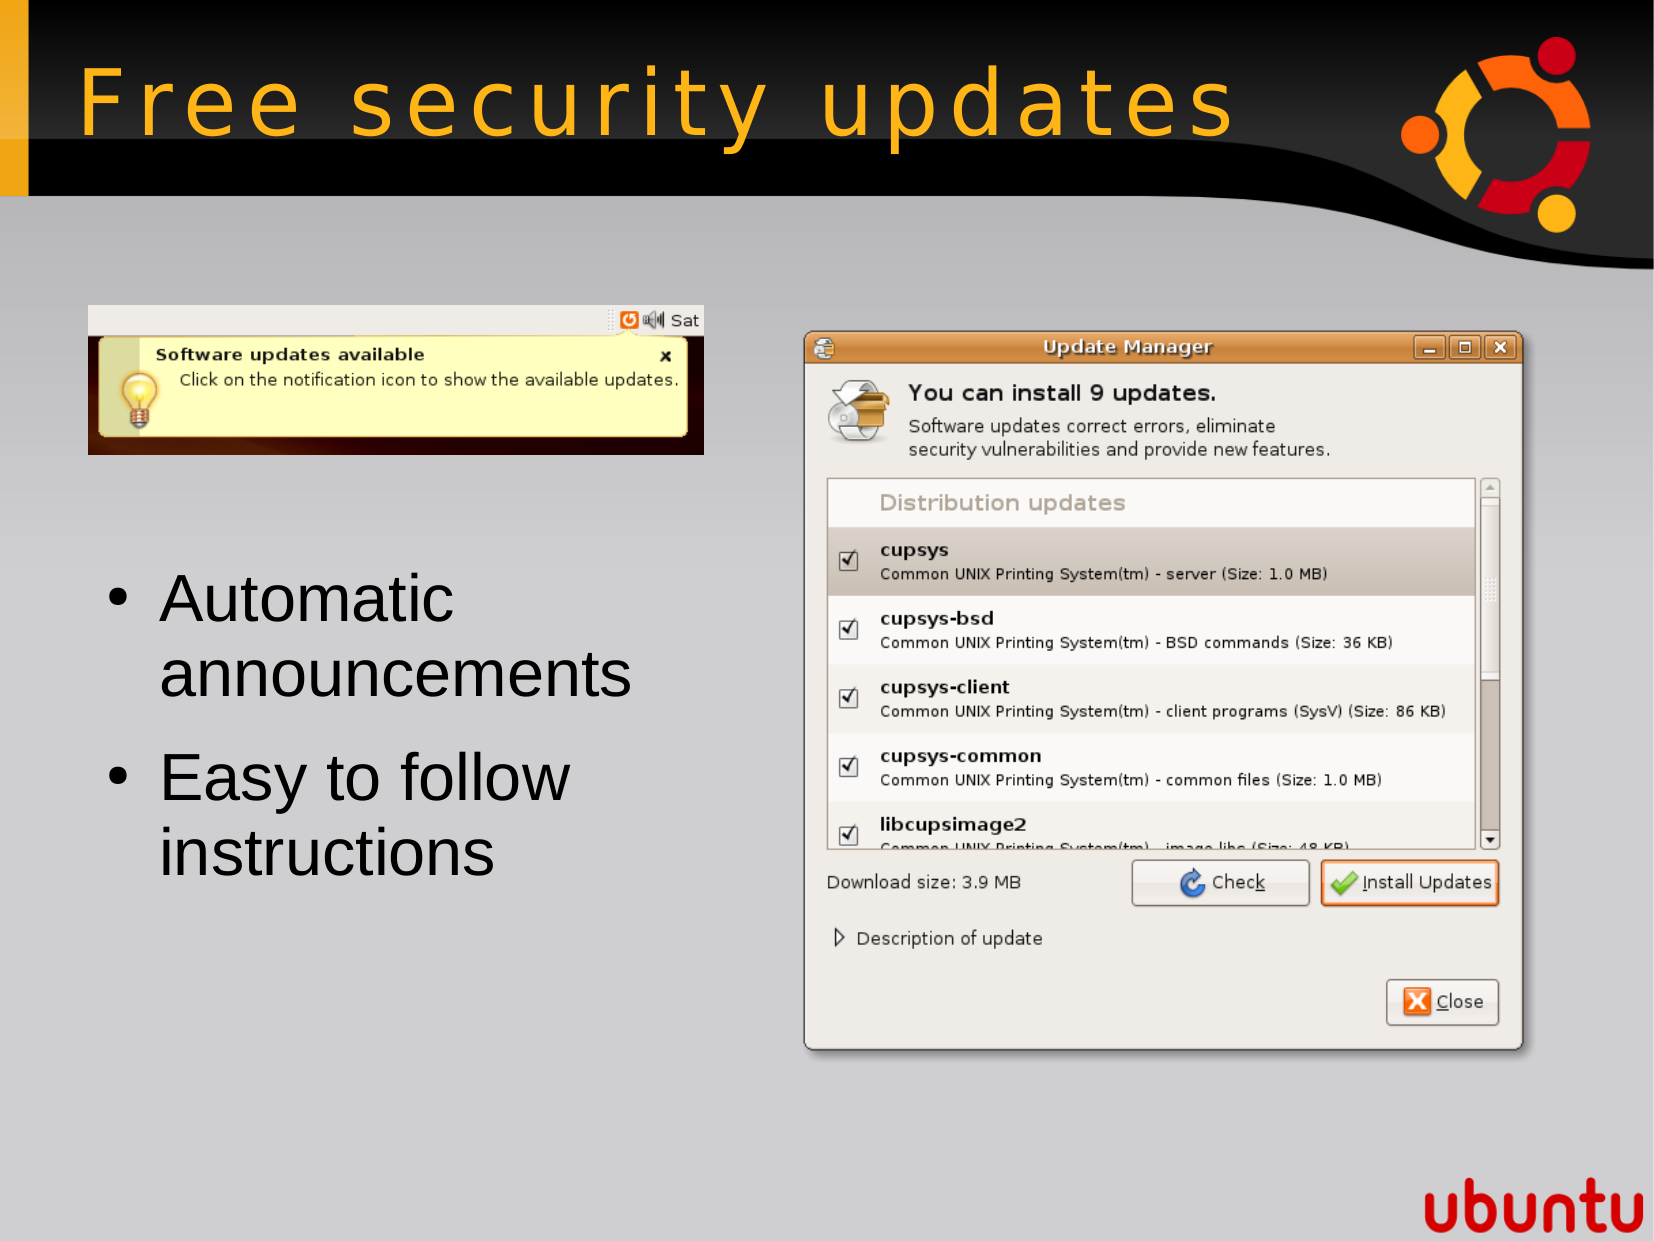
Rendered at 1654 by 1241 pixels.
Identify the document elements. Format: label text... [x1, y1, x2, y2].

picture [0, 0, 1654, 1241]
list Automatic announcements Easy to follow instructions [88, 561, 797, 975]
title Free security updates [76, 0, 1300, 207]
